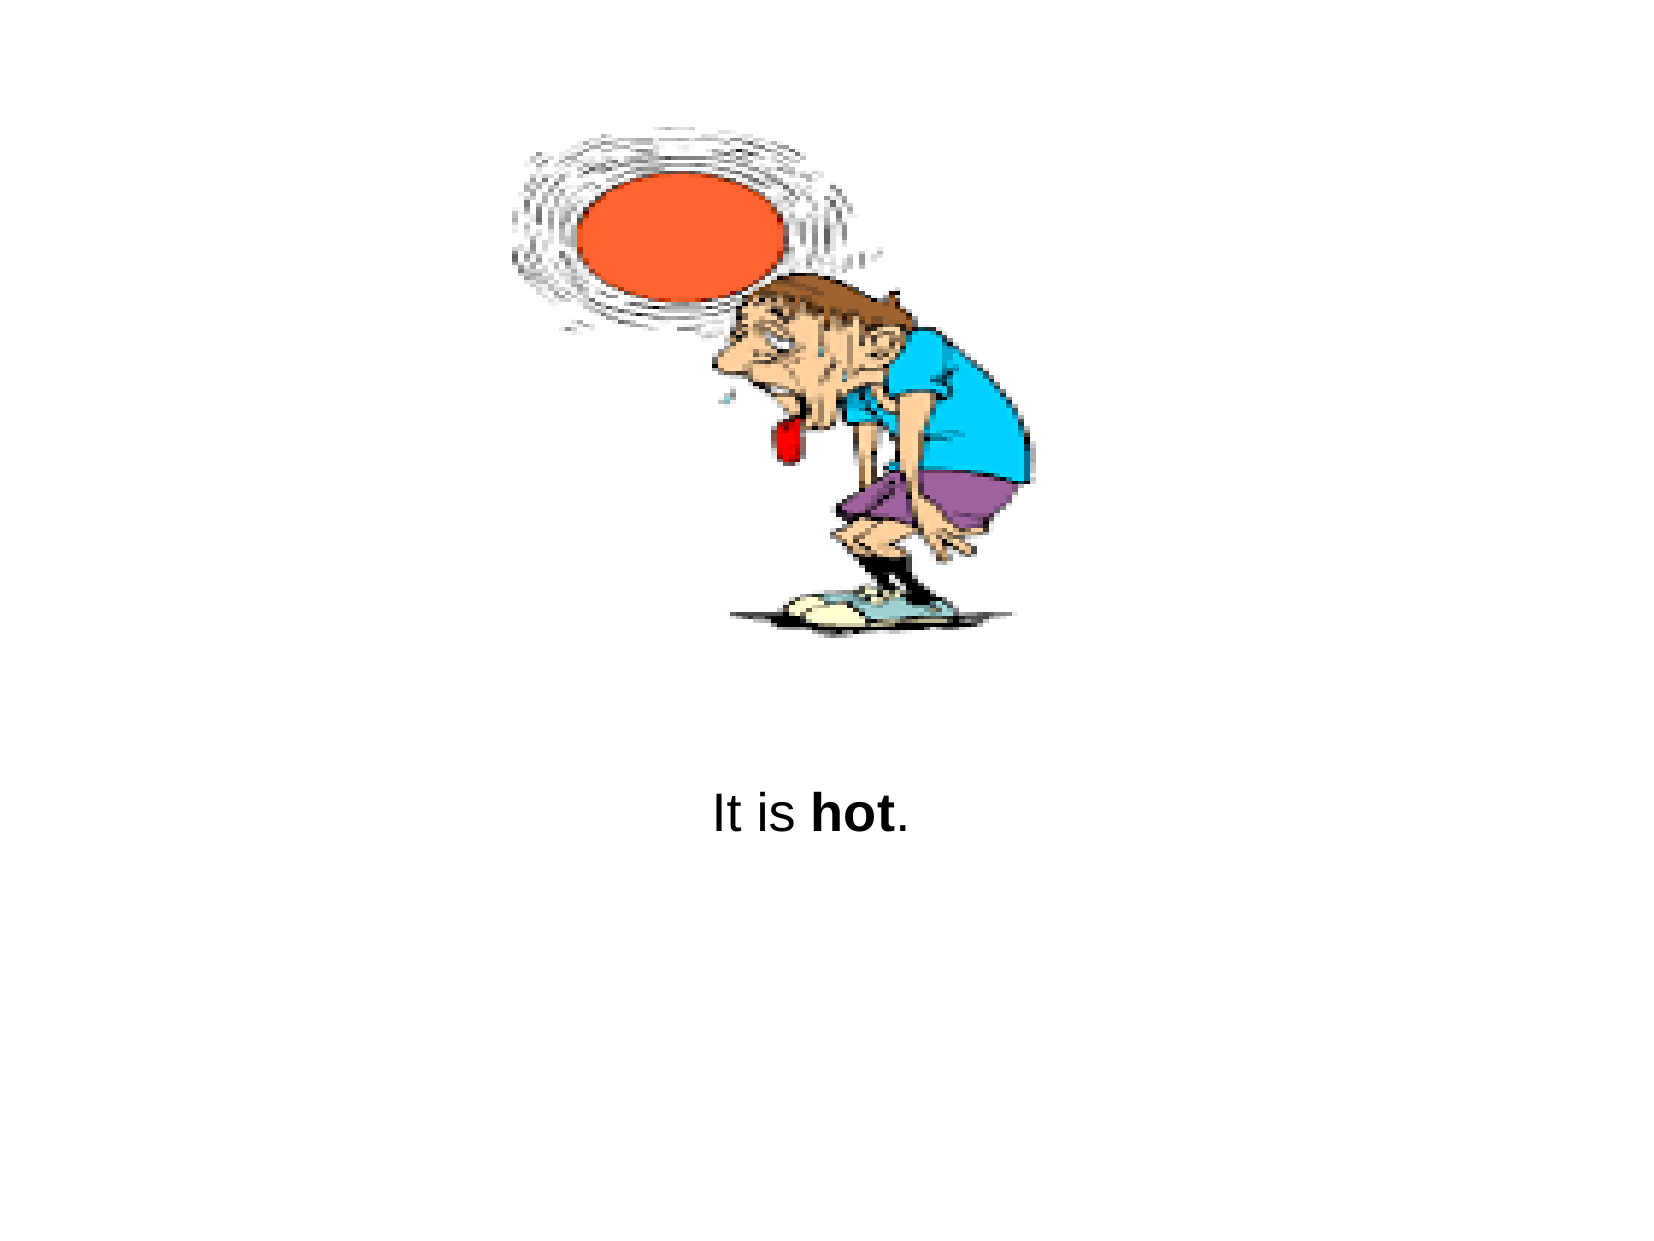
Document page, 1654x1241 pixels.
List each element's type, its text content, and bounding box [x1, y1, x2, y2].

picture [507, 120, 1042, 638]
text_box It is hot. [696, 775, 926, 851]
